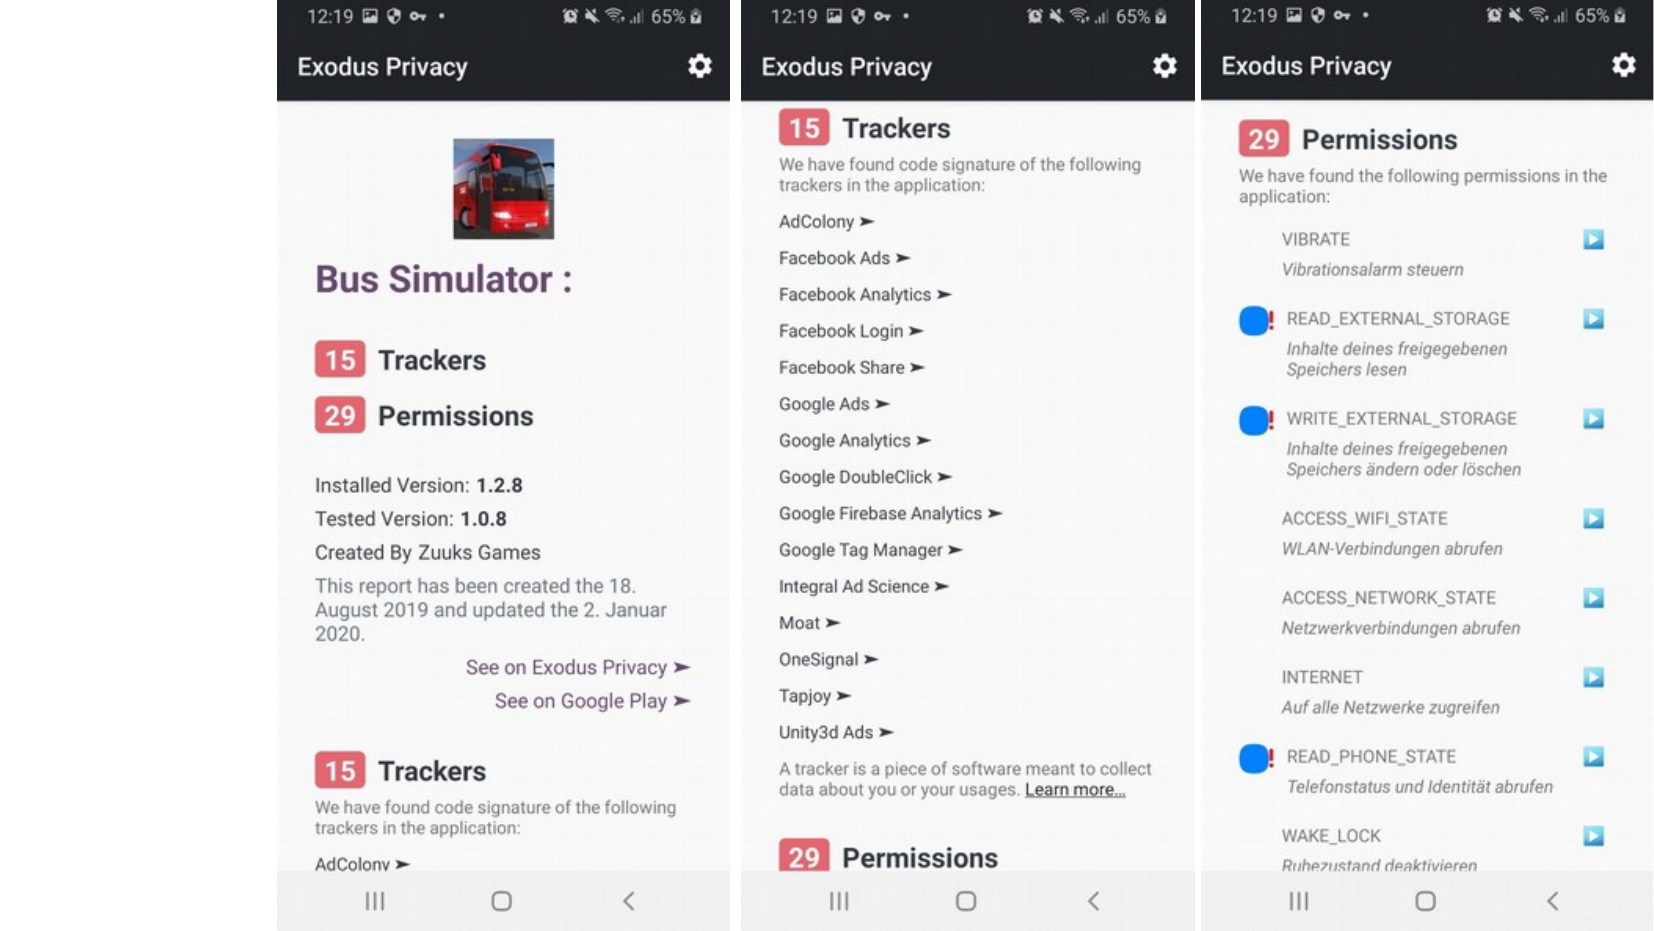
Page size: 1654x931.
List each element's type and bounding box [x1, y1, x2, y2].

picture [741, 0, 1195, 931]
picture [1201, 0, 1654, 931]
picture [277, 0, 730, 931]
